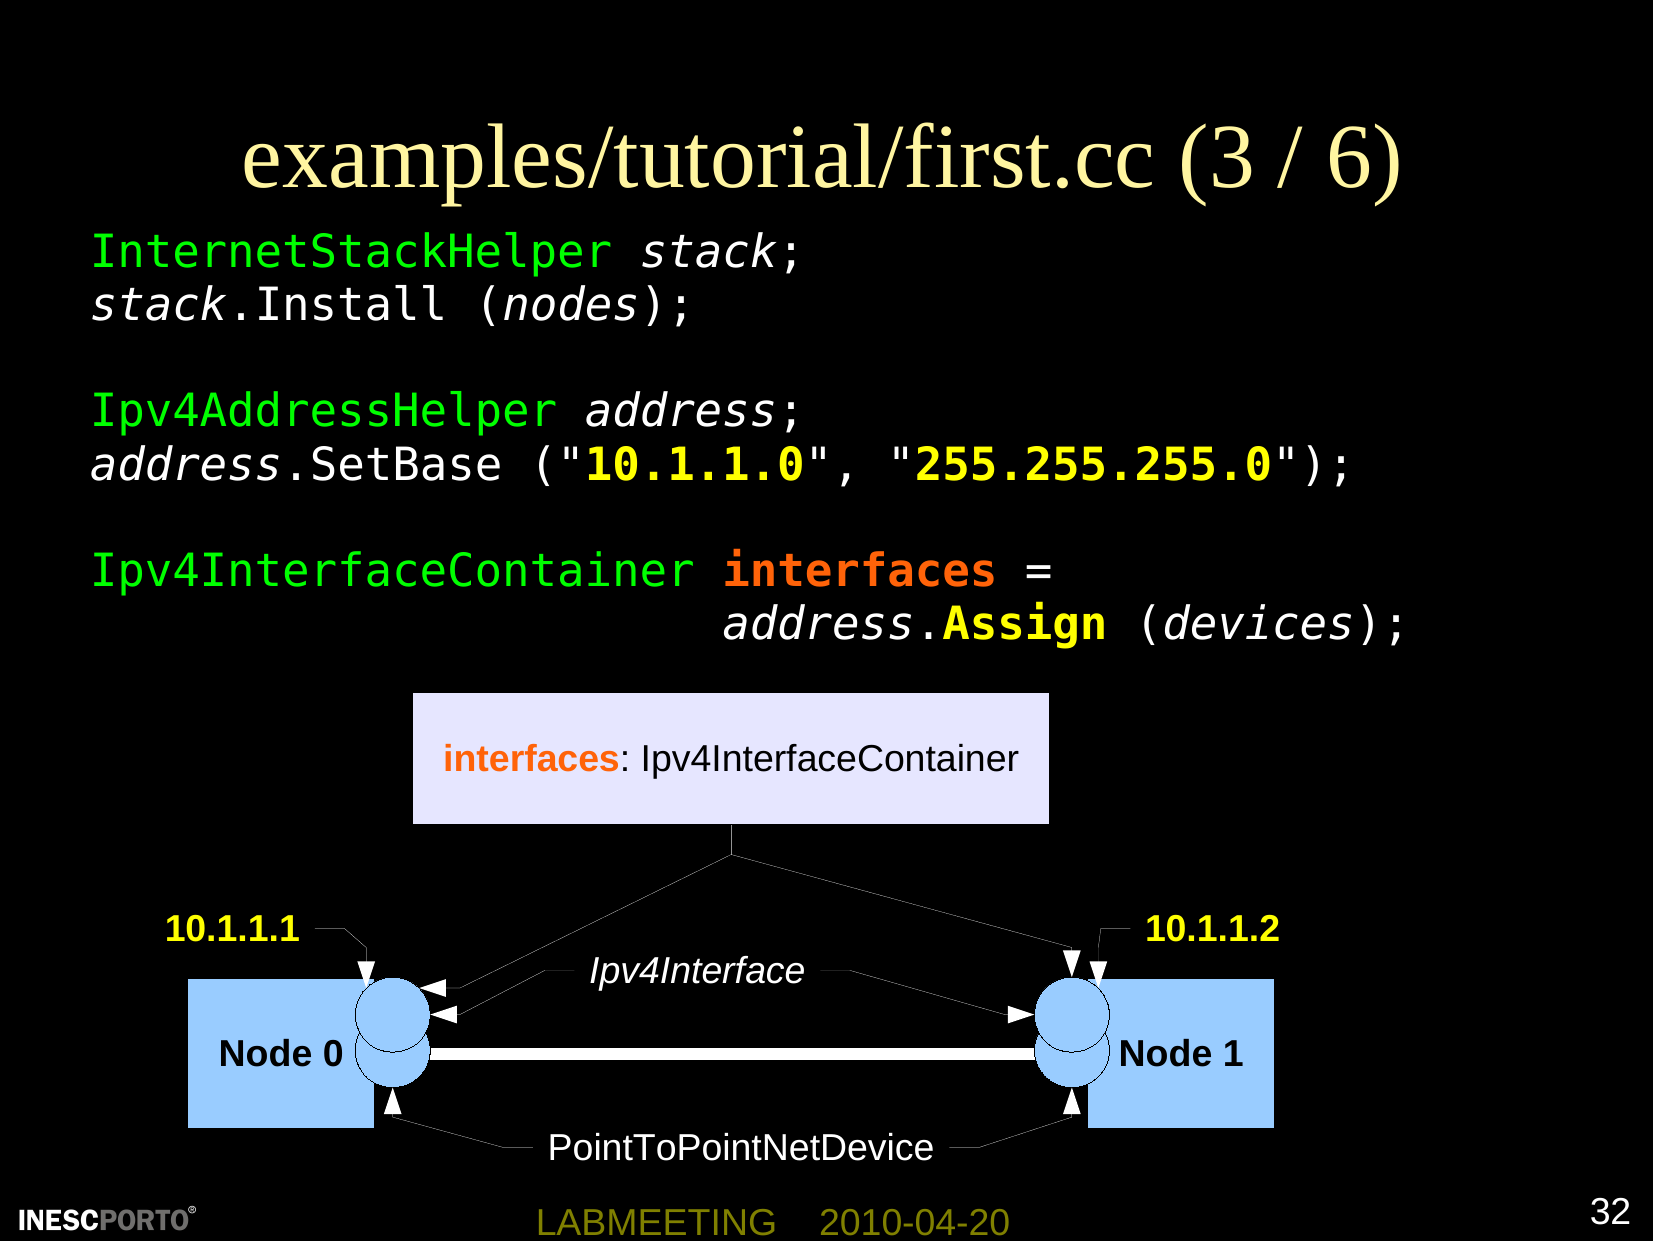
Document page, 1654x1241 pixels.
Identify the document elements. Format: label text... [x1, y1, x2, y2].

picture [9, 1181, 201, 1241]
text_box interfaces: Ipv4InterfaceContainer [412, 692, 1050, 825]
text_box Ipv4Interface [574, 941, 821, 999]
text_box 10.1.1.1 [150, 900, 315, 957]
text_box 10.1.1.2 [1130, 900, 1296, 957]
title examples/tutorial/first.cc (3 / 6) [40, 48, 1607, 264]
text_box Node 0 [187, 978, 375, 1129]
text_box PointToPointNetDevice [532, 1119, 950, 1176]
text_box [1034, 977, 1110, 1088]
text_box InternetStackHelper stack; stack.Install (nodes); Ipv4AddressHelper address; address.SetBase ("10.1.1.0", "255.255.255.0"); Ipv4InterfaceContainer interfaces = address.Assign (devices); [75, 217, 1576, 676]
text_box [355, 977, 431, 1088]
text_box Node 1 [1087, 978, 1275, 1129]
